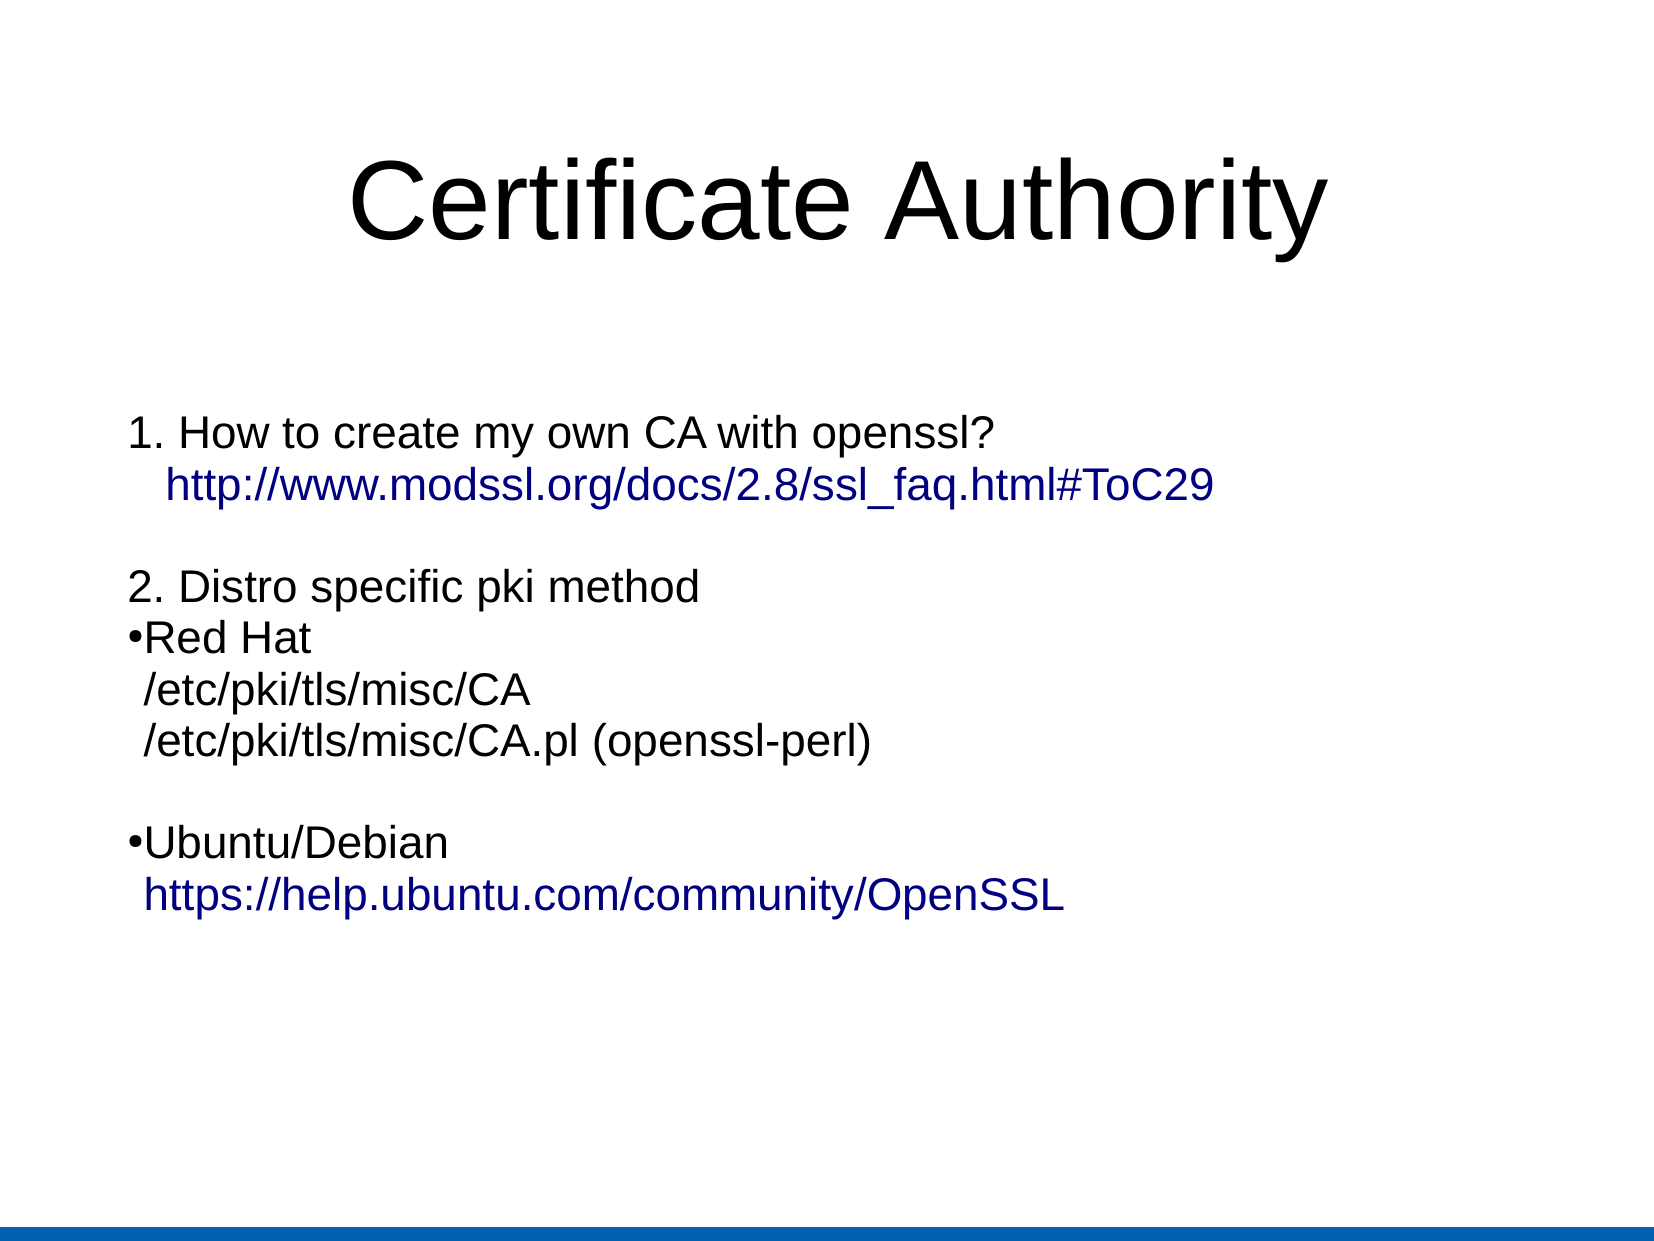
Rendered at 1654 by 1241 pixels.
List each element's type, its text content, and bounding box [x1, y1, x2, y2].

title Certificate Authority [112, 96, 1525, 304]
text_box How to create my own CA with openssl? http://www.modssl.org/docs/2.8/ssl_faq.html#ToC29 Distro specific pki method Red Hat /etc/pki/tls/misc/CA /etc/pki/tls/misc/CA.pl (openssl-perl) Ubuntu/Debian https://help.ubuntu.com/community/OpenSSL [112, 399, 1237, 1030]
